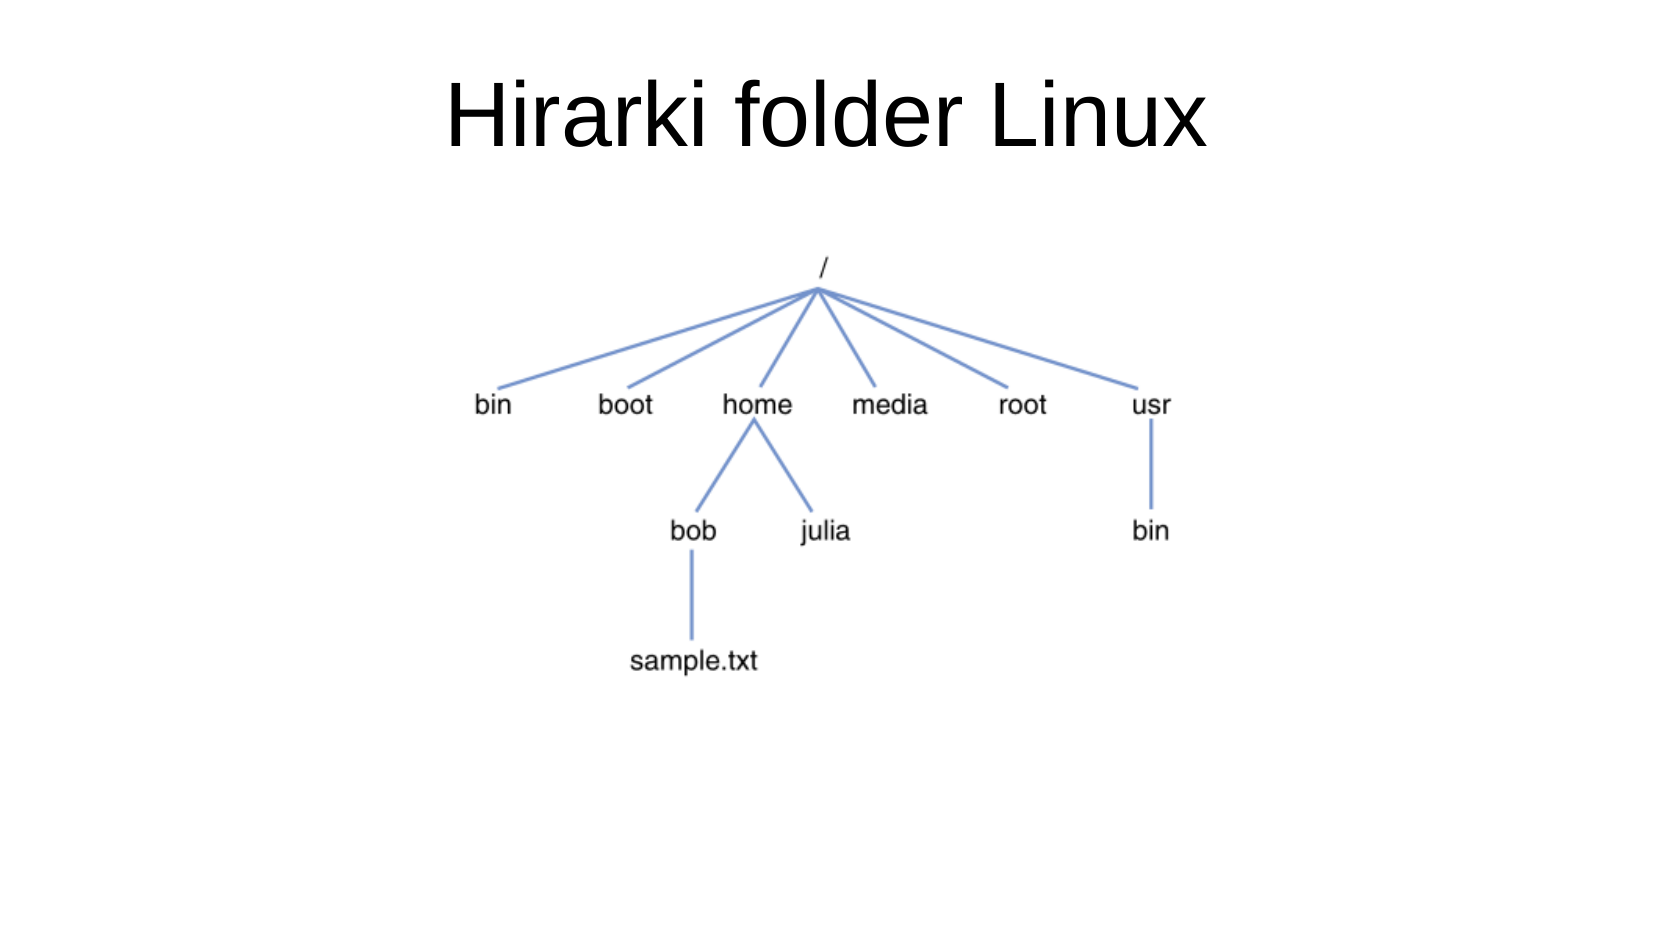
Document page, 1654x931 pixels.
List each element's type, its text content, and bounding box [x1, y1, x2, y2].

picture [458, 245, 1198, 685]
title Hirarki folder Linux [82, 37, 1571, 193]
